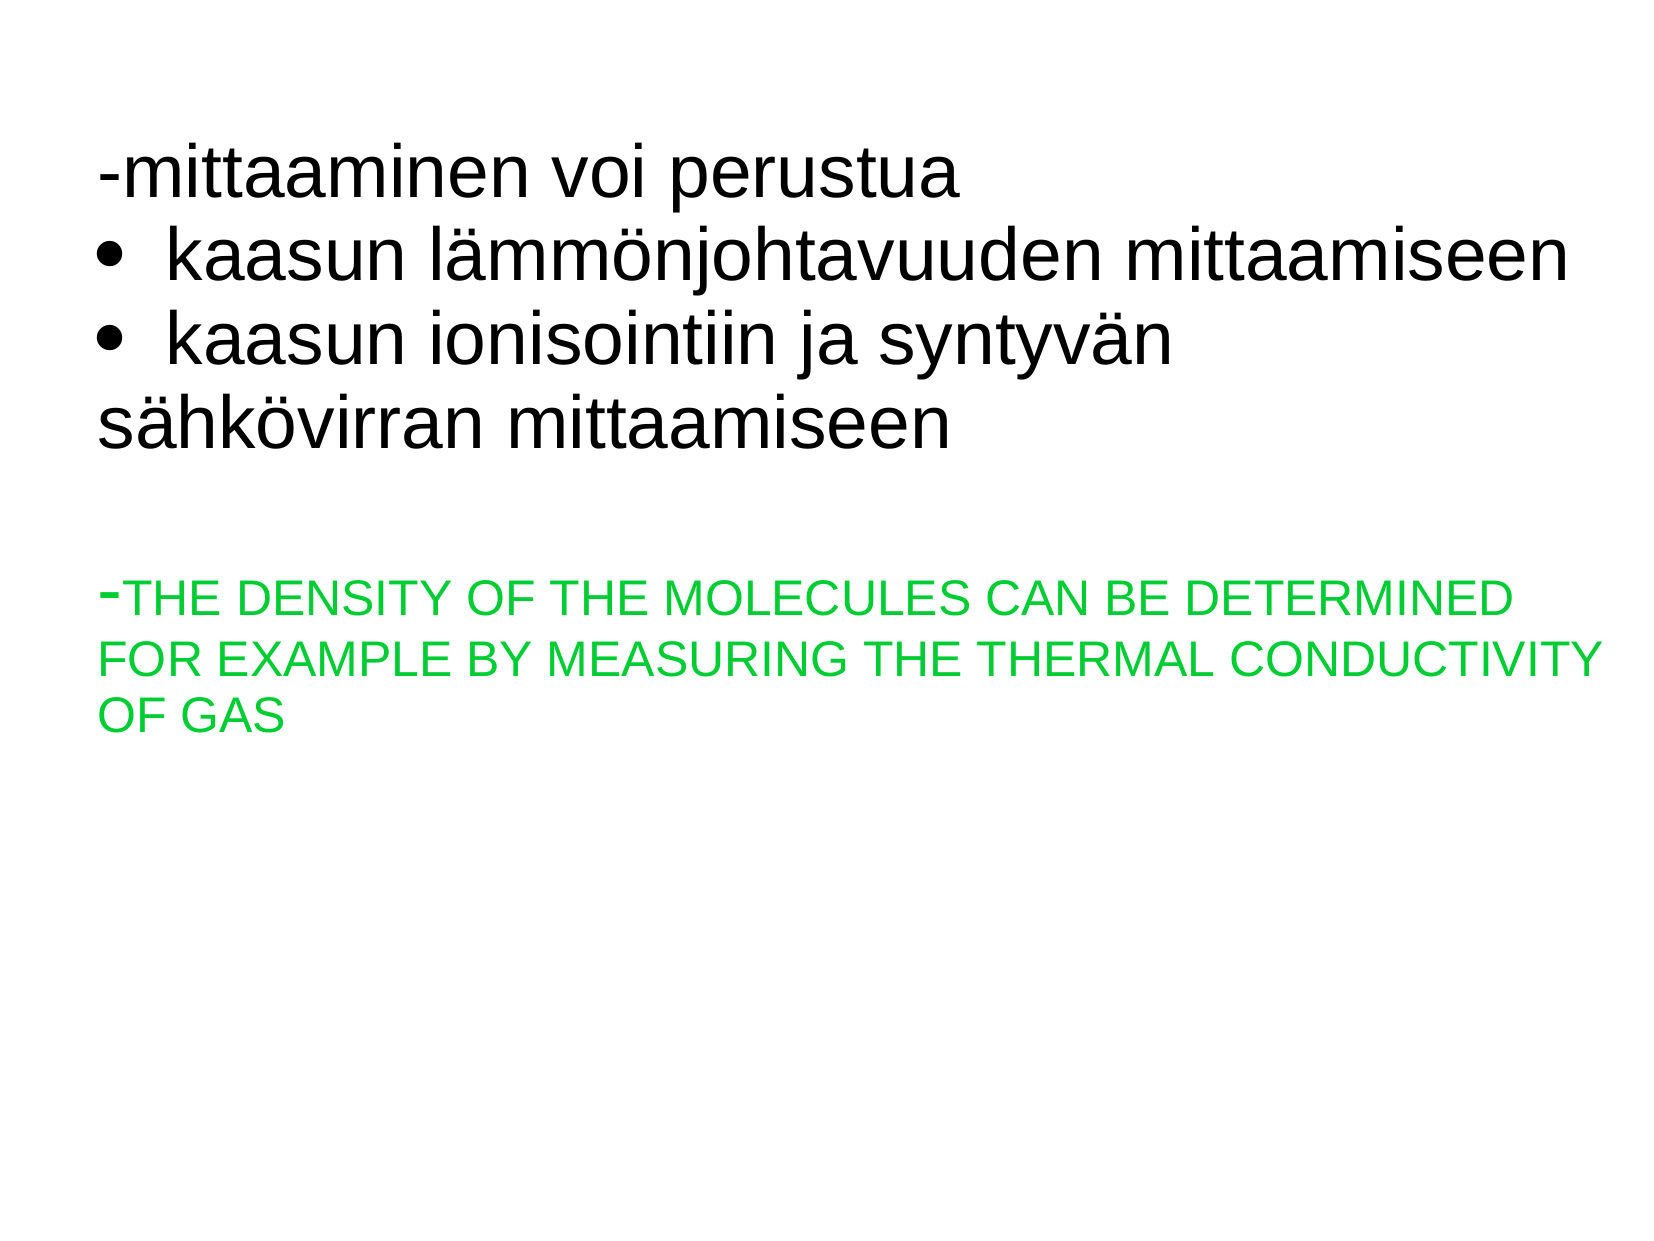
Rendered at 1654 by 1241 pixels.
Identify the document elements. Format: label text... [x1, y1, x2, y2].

text_box -mittaaminen voi perustua kaasun lämmönjohtavuuden mittaamiseen kaasun ionisointiin ja syntyvän sähkövirran mittaamiseen -THE DENSITY OF THE MOLECULES CAN BE DETERMINED FOR EXAMPLE BY MEASURING THE THERMAL CONDUCTIVITY OF GAS [82, 122, 1626, 752]
